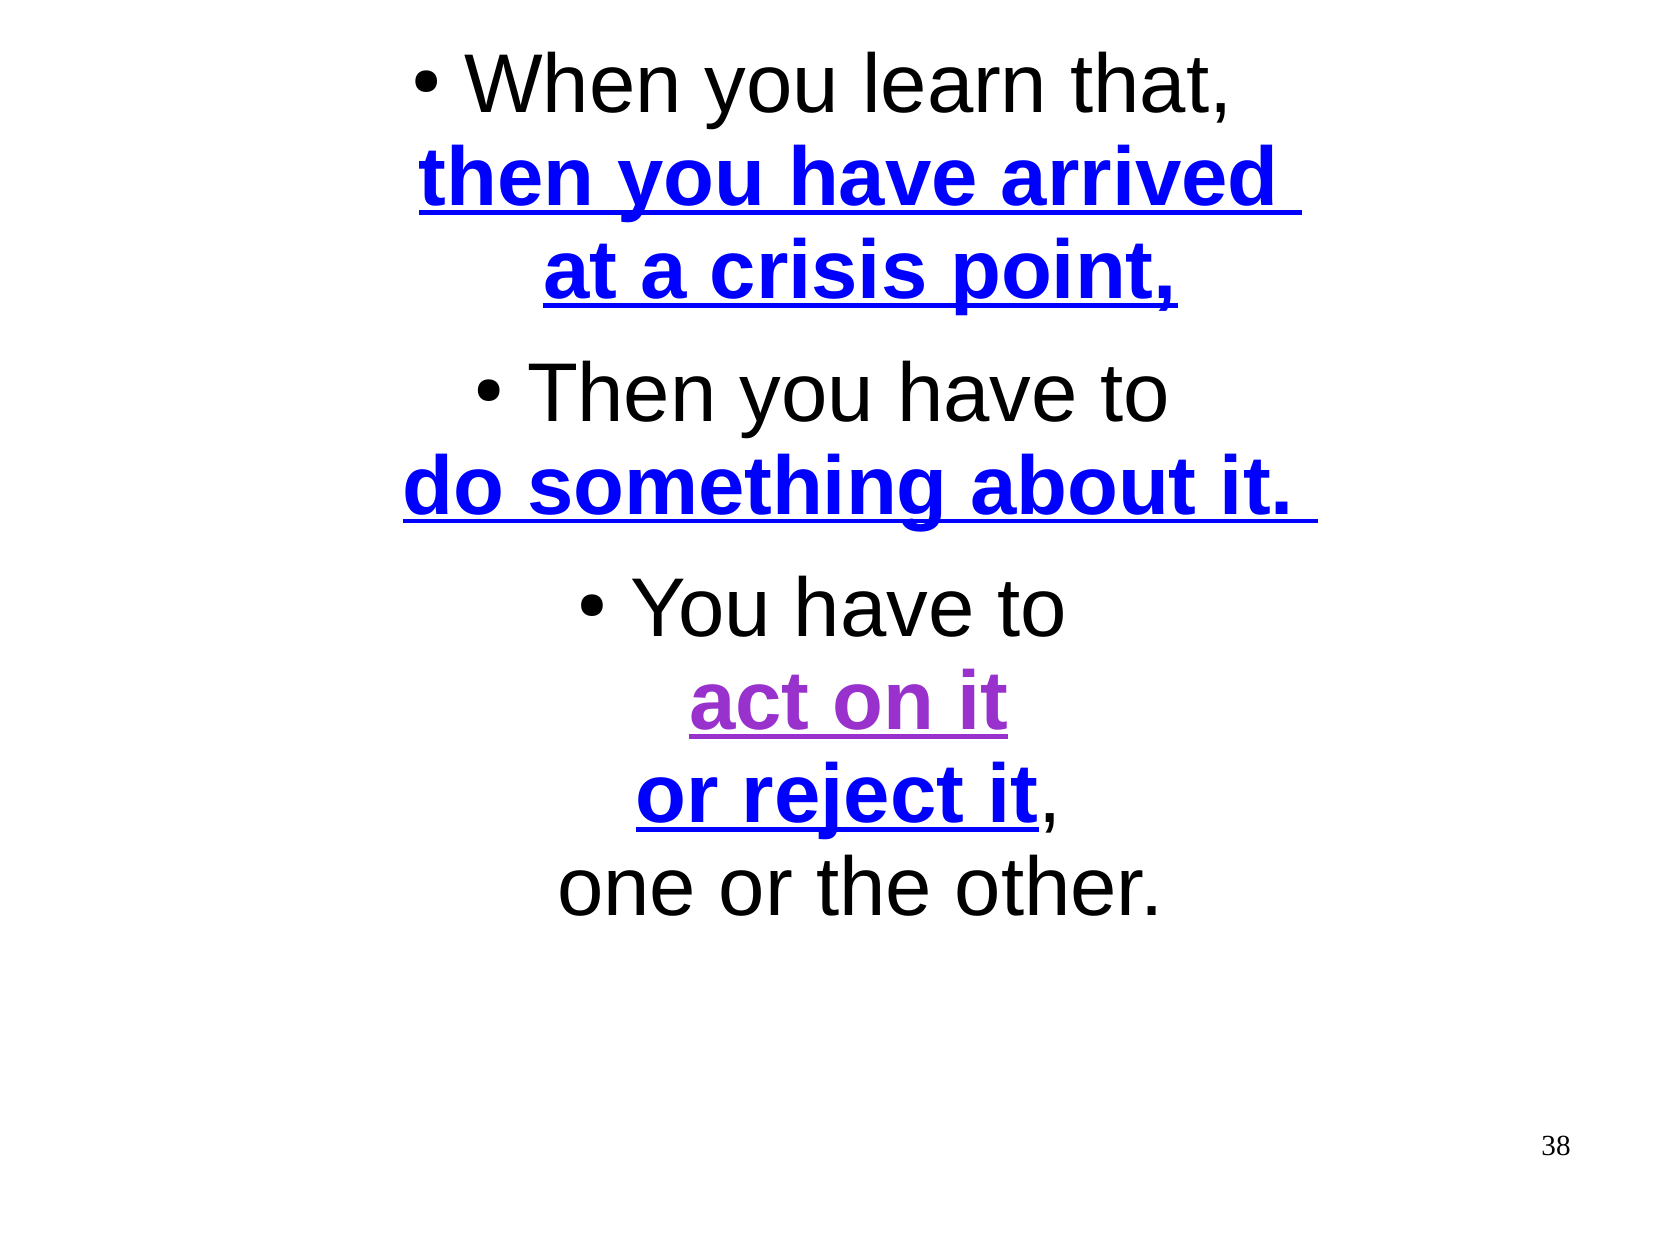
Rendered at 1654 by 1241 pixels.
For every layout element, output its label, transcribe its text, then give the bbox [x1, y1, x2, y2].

list When you learn that, then you have arrived at a crisis point, Then you have to do something about it. You have to act on it or reject it, one or the other. [37, 37, 1613, 1238]
